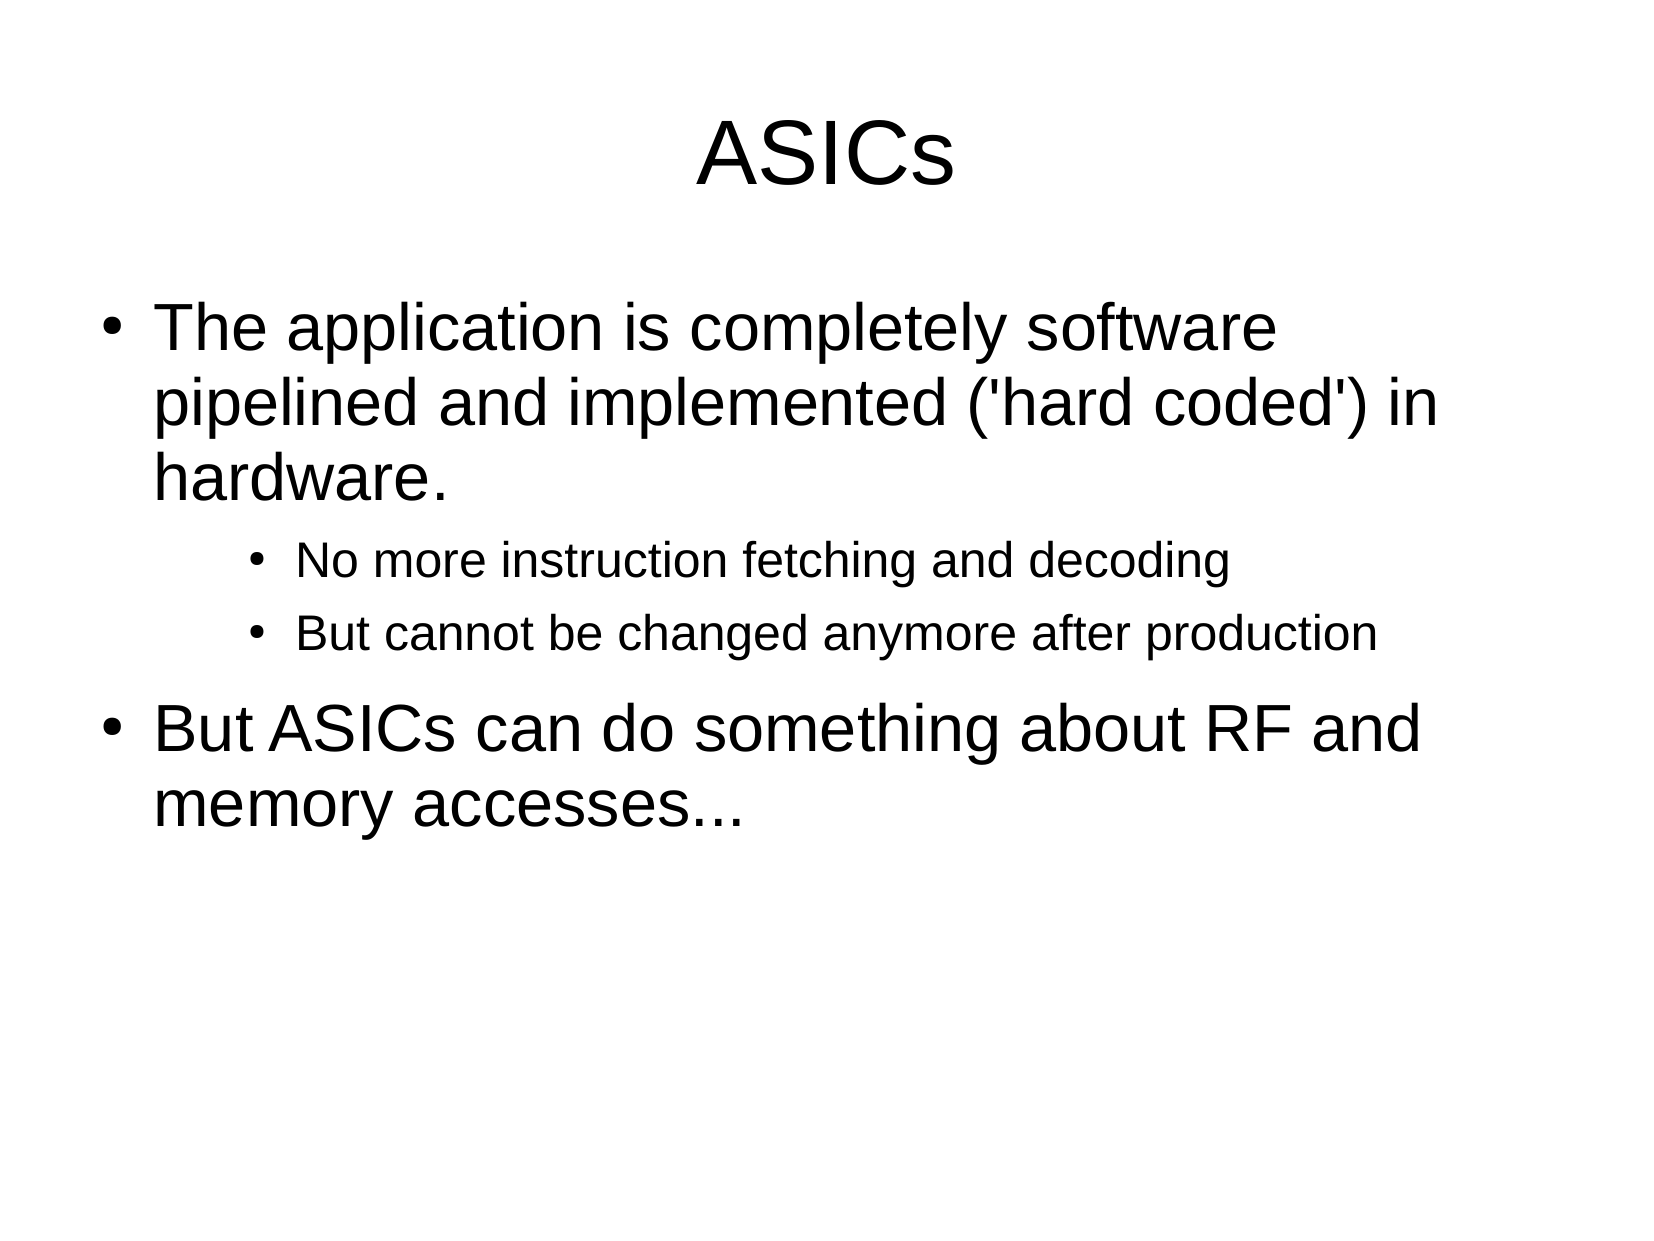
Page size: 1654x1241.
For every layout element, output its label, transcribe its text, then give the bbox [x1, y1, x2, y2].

title ASICs [82, 49, 1571, 257]
list The application is completely software pipelined and implemented ('hard coded') in hardware. No more instruction fetching and decoding But cannot be changed anymore after production But ASICs can do something about RF and memory accesses... [82, 290, 1538, 1010]
